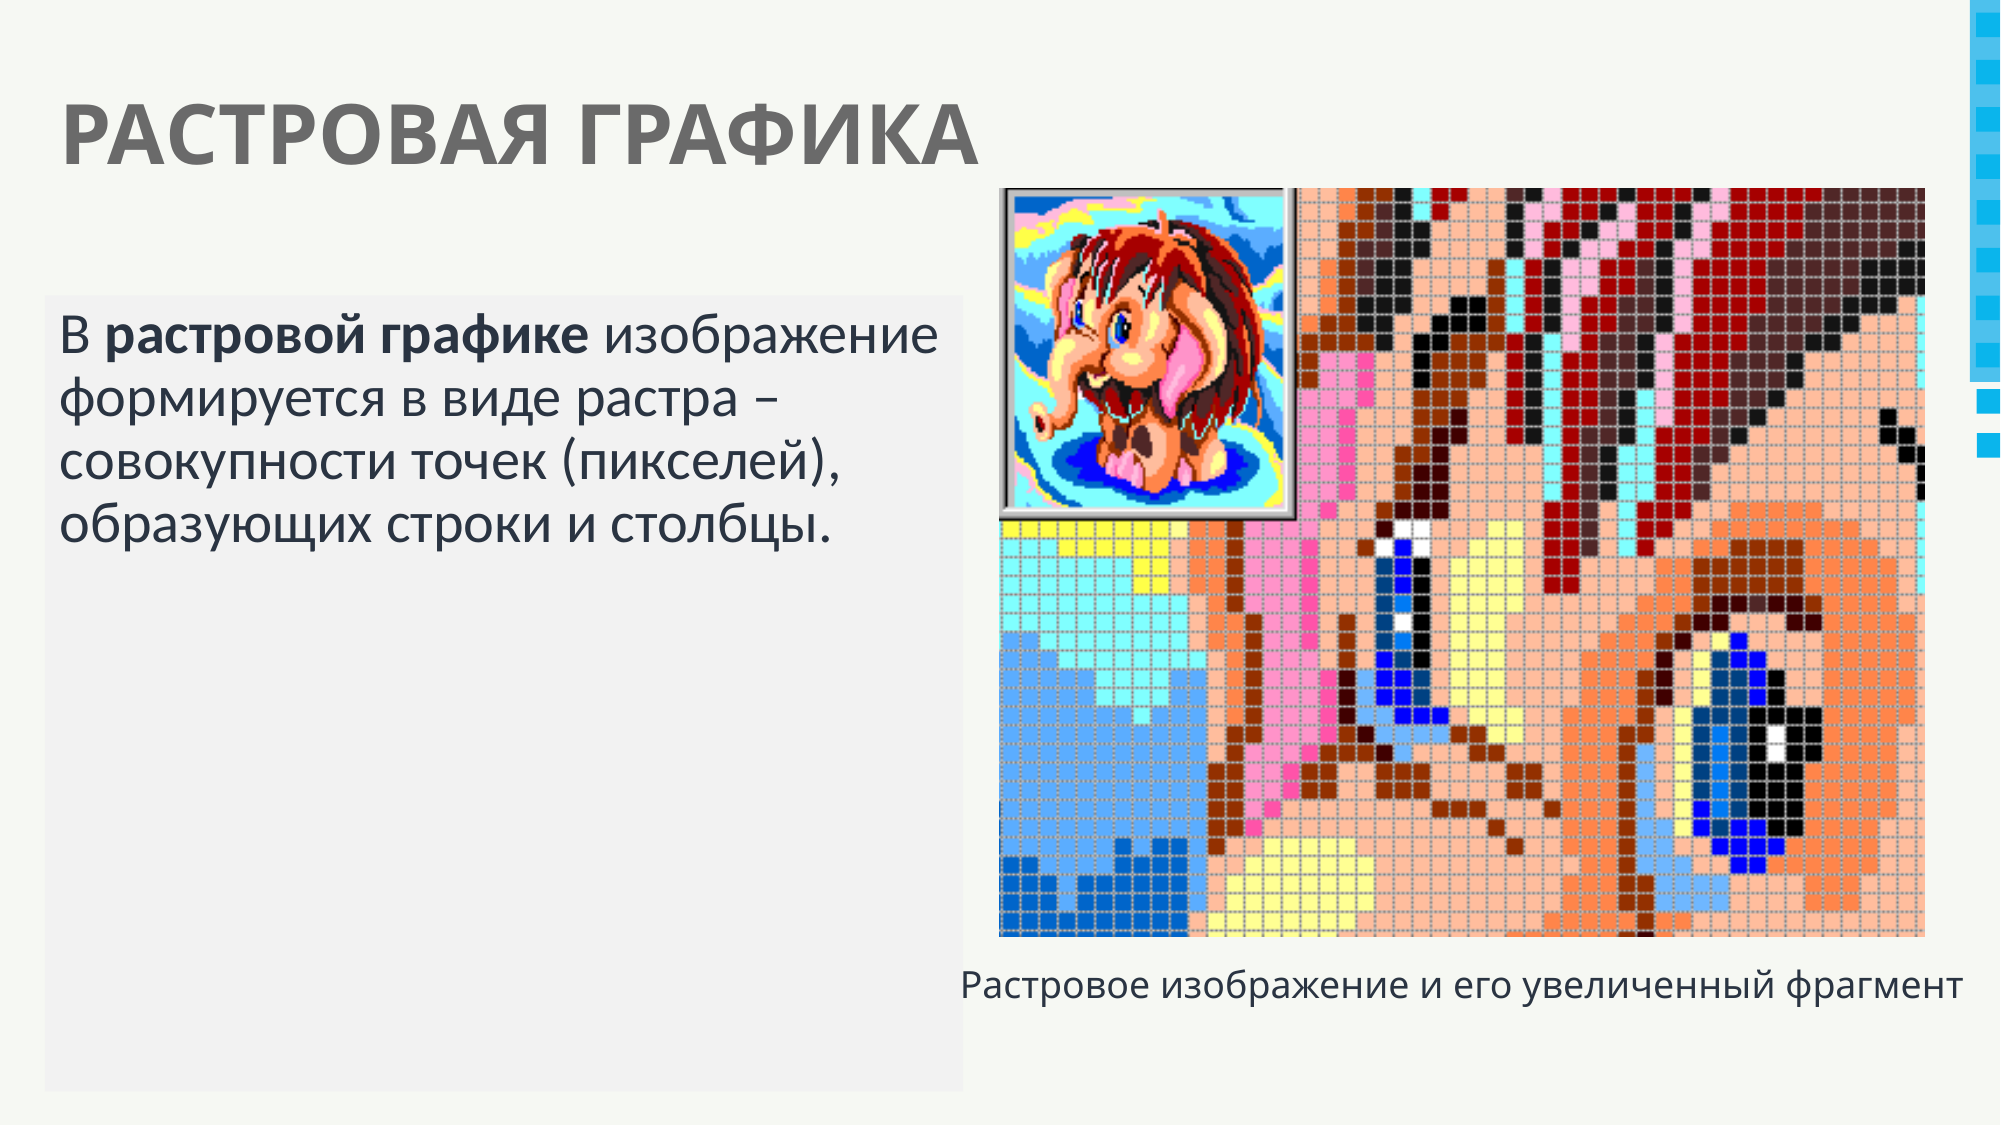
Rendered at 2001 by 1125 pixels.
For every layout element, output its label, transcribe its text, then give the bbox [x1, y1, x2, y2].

list В растровой графике изображение формируется в виде растра – совокупности точек (пикселей), образующих строки и столбцы. [44, 295, 964, 1092]
title РАСТРОВАЯ ГРАФИКА [44, 29, 999, 247]
picture [999, 0, 1925, 1125]
text_box Растровое изображение и его увеличенный фрагмент [1925, 953, 2000, 1014]
text_box Растровое изображение и его увеличенный фрагмент [835, 953, 999, 1014]
